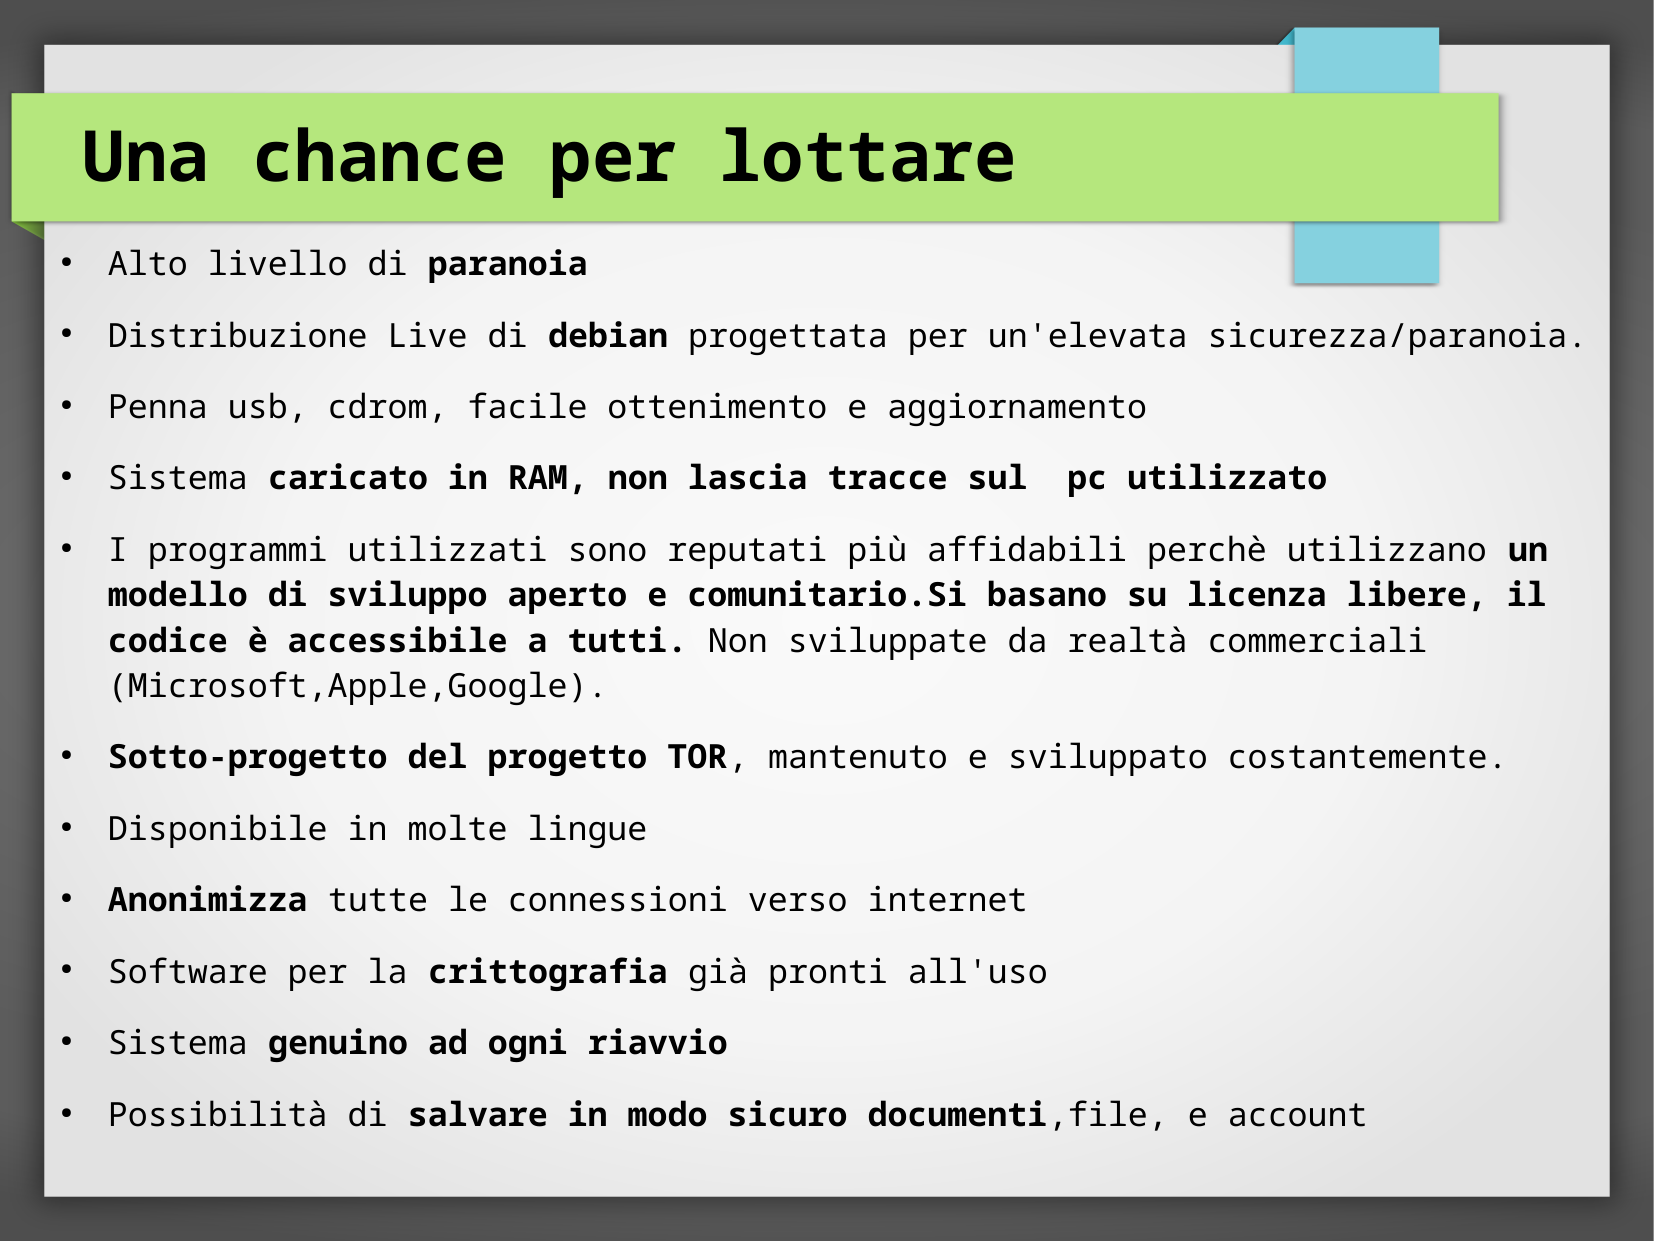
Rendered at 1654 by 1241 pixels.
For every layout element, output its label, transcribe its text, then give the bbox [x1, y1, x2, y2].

title Una chance per lottare [82, 94, 1264, 213]
list Alto livello di paranoia Distribuzione Live di debian progettata per un'elevata sicurezza/paranoia. Penna usb, cdrom, facile ottenimento e aggiornamento Sistema caricato in RAM, non lascia tracce sul pc utilizzato I programmi utilizzati sono reputati più affidabili perchè utilizzano un modello di sviluppo aperto e comunitario.Si basano su licenza libere, il codice è accessibile a tutti. Non sviluppate da realtà commerciali (Microsoft,Apple,Google). Sotto-progetto del progetto TOR, mantenuto e sviluppato costantemente. Disponibile in molte lingue Anonimizza tutte le connessioni verso internet Software per la crittografia già pronti all'uso Sistema genuino ad ogni riavvio Possibilità di salvare in modo sicuro documenti,file, e account [44, 240, 1591, 1186]
picture [0, 0, 1654, 1241]
